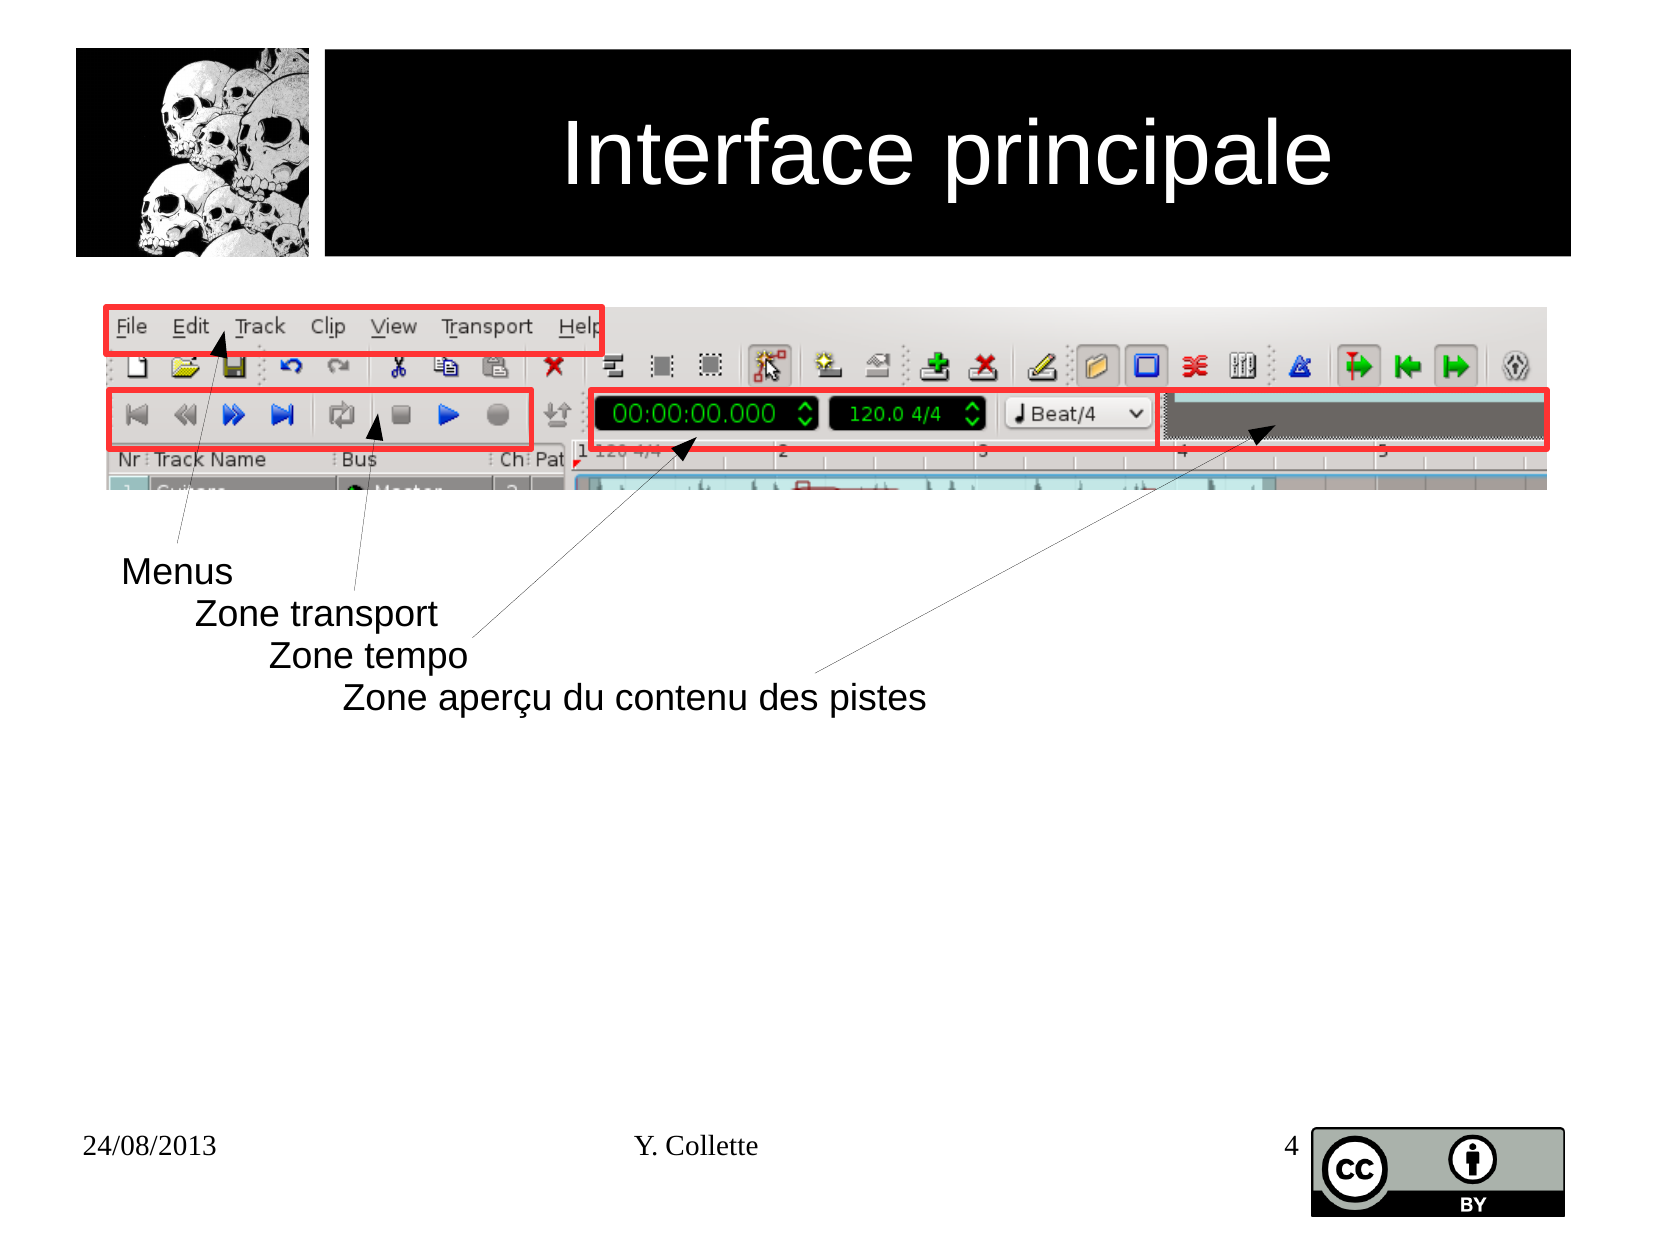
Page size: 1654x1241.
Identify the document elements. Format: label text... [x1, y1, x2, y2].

picture [594, 393, 1155, 446]
picture [76, 48, 309, 257]
title Interface principale [324, 49, 1571, 257]
picture [1240, 439, 1256, 446]
picture [213, 307, 1547, 490]
picture [1158, 452, 1547, 490]
picture [106, 452, 197, 490]
picture [106, 357, 218, 387]
picture [639, 452, 1223, 490]
picture [109, 310, 599, 351]
picture [1311, 1127, 1565, 1217]
text_box Menus Zone transport Zone tempo Zone aperçu du contenu des pistes [106, 543, 1335, 727]
picture [200, 393, 529, 446]
picture [190, 452, 372, 490]
picture [1160, 393, 1544, 446]
picture [112, 393, 210, 446]
